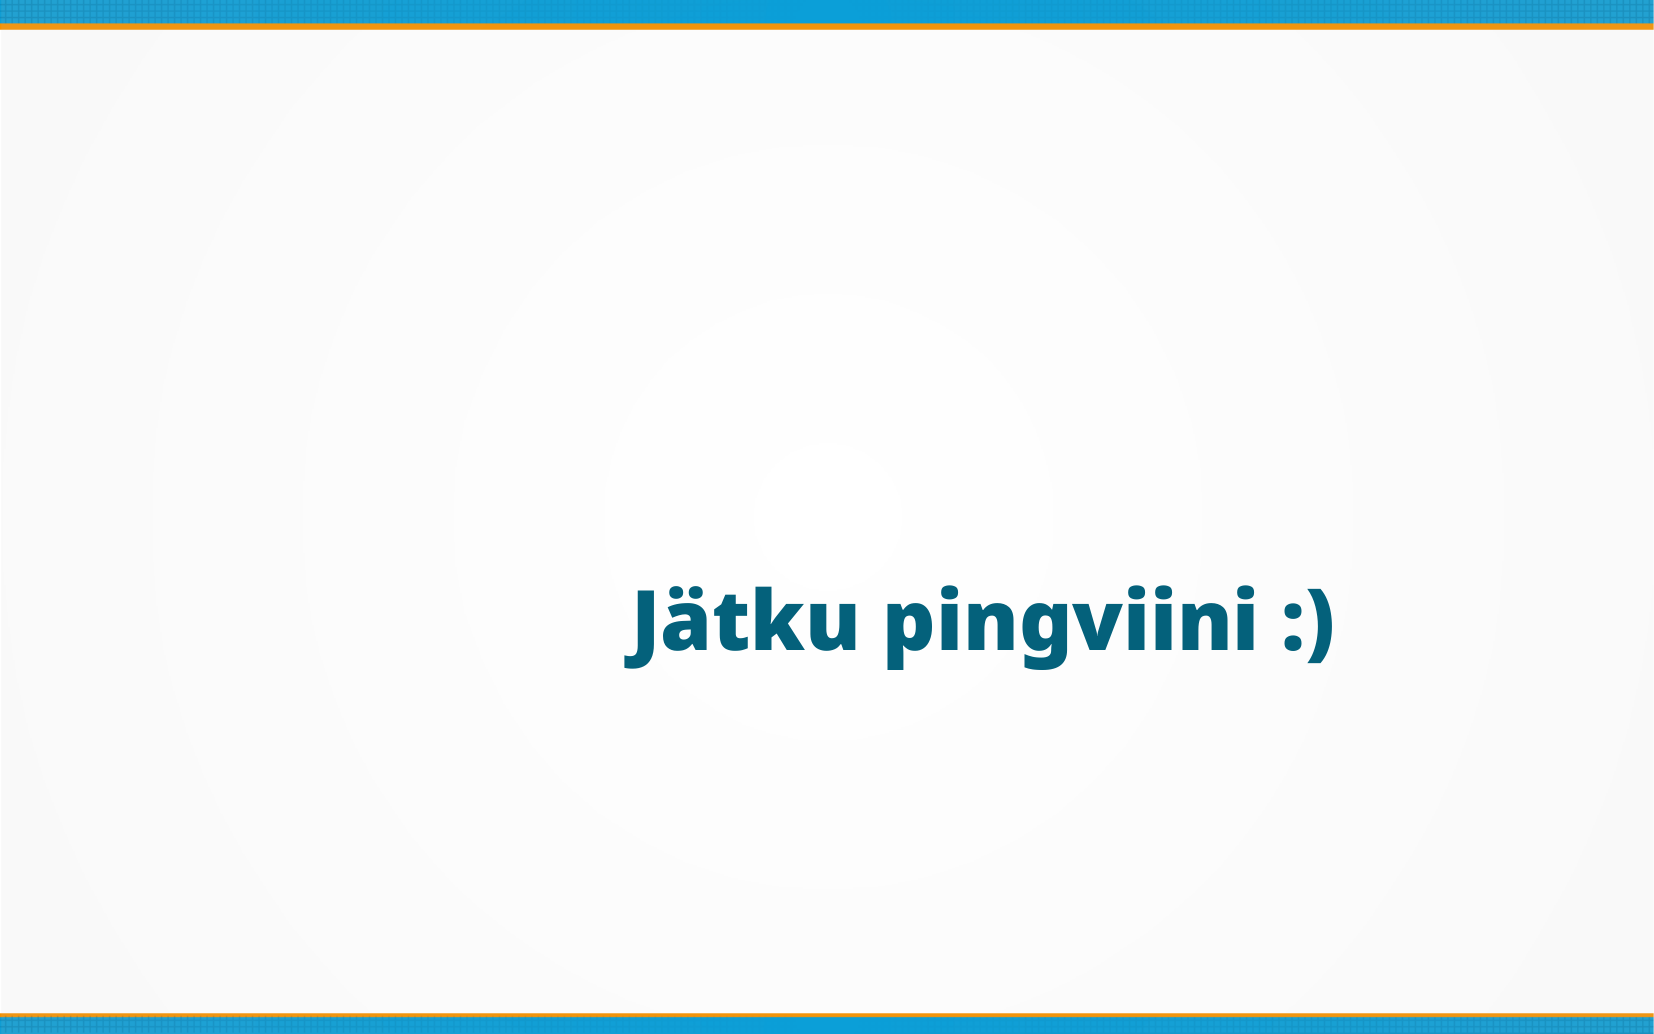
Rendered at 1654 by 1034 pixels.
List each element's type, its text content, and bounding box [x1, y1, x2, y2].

picture [0, 0, 1654, 1034]
subtitle Jätku pingviini :) [98, 138, 1654, 1034]
